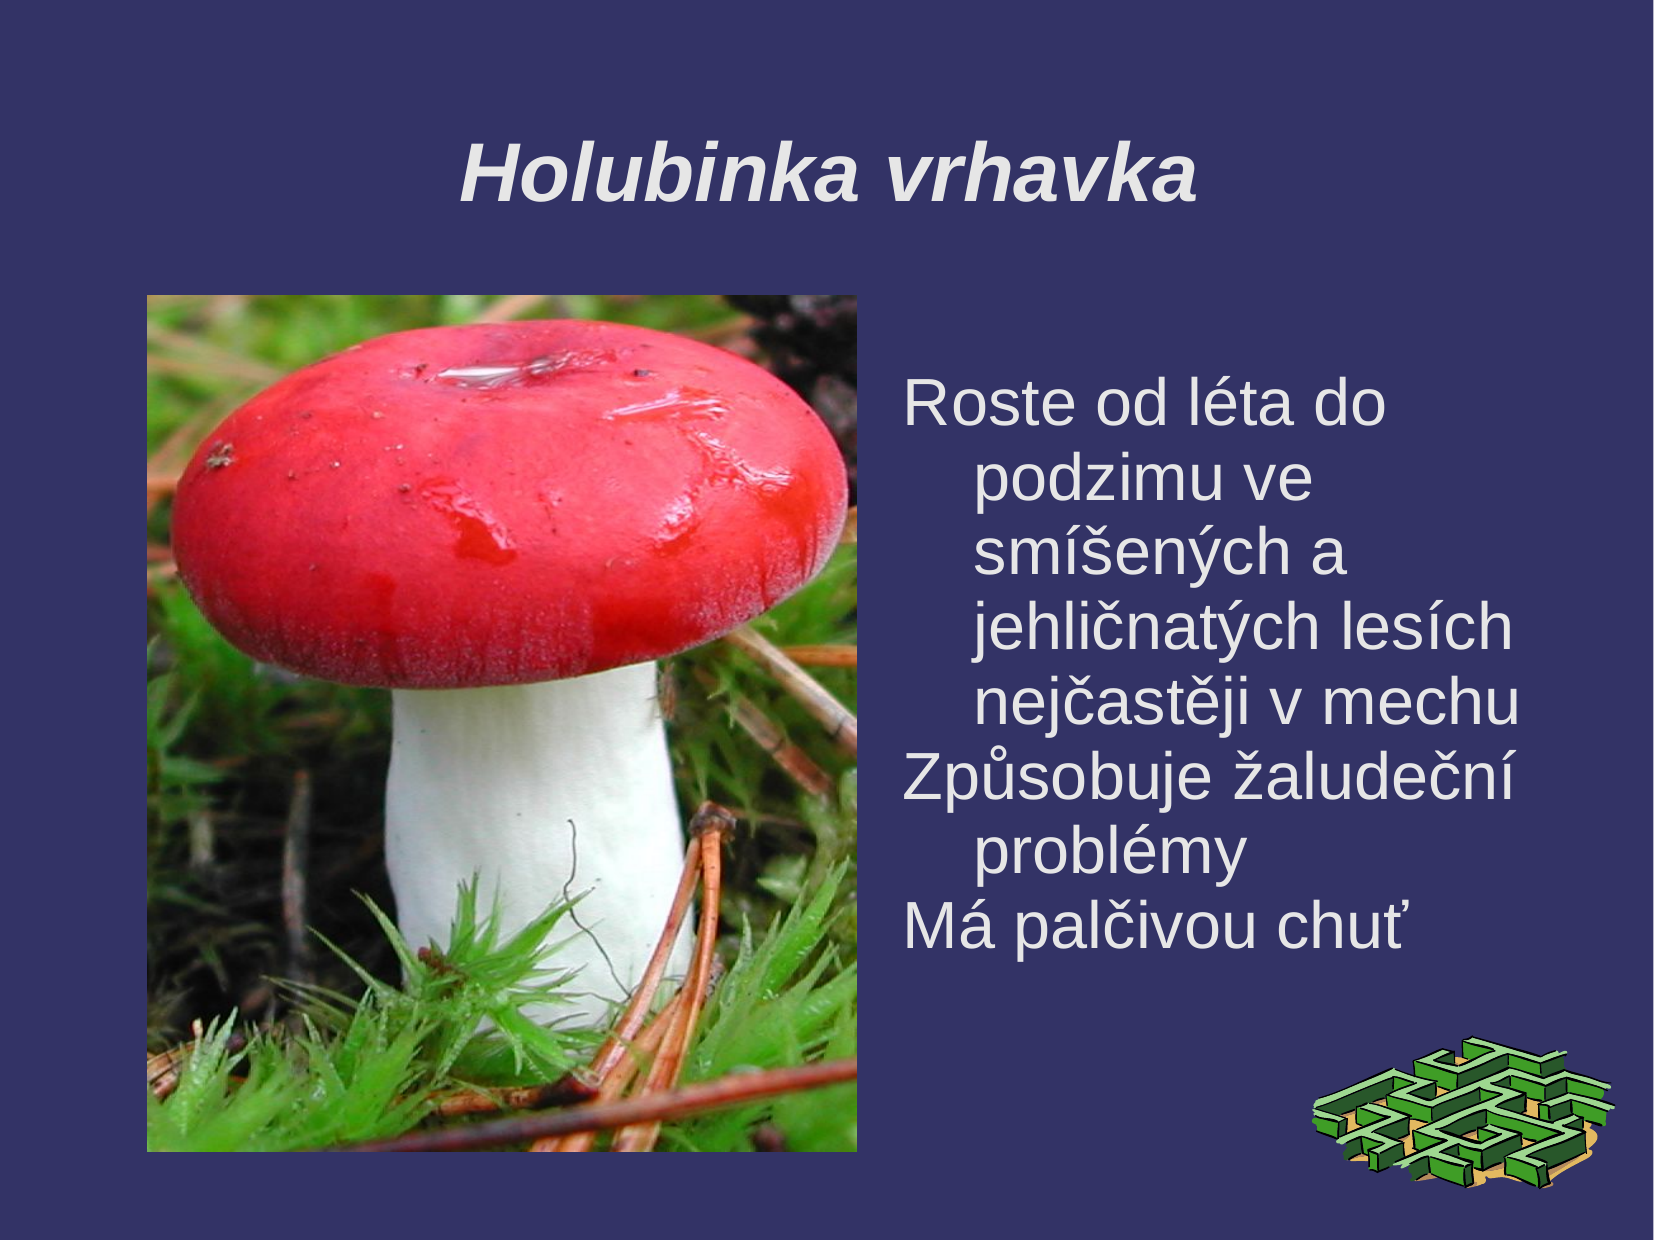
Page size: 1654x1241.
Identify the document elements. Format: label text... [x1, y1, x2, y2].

title Holubinka vrhavka [123, 79, 1536, 266]
picture [147, 295, 857, 1152]
list Roste od léta do podzimu ve smíšených a jehličnatých lesích nejčastěji v mechu Způsobuje žaludeční problémy Má palčivou chuť [891, 364, 1570, 1147]
